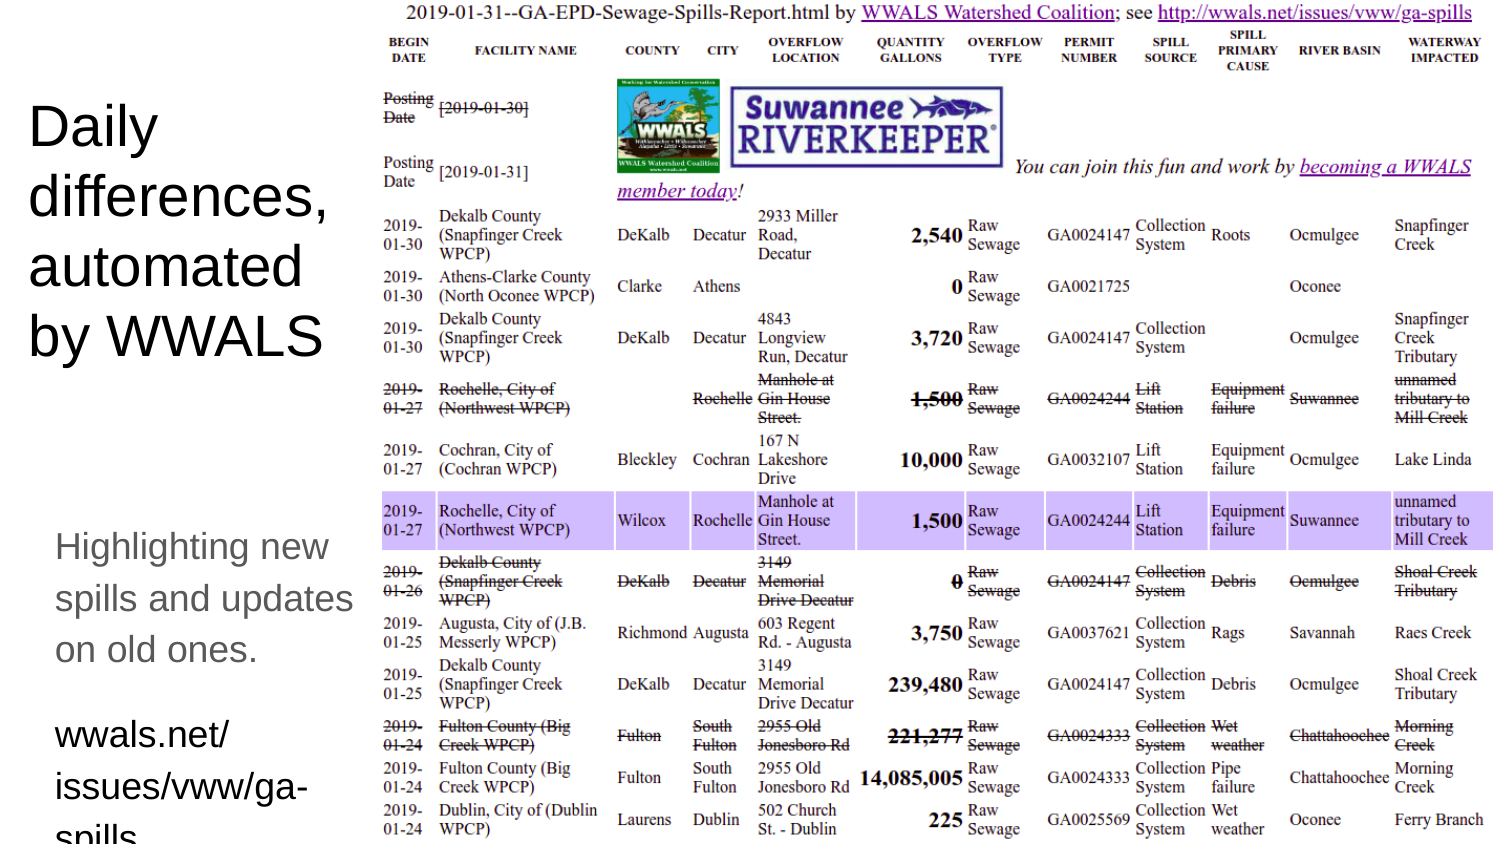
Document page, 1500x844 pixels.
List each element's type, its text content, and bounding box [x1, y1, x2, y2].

list Highlighting new spills and updates on old ones. wwals.net/issues/vww/ga-spills [39, 500, 374, 822]
title Daily differences, automated by WWALS [13, 72, 374, 430]
picture [381, 0, 1493, 844]
